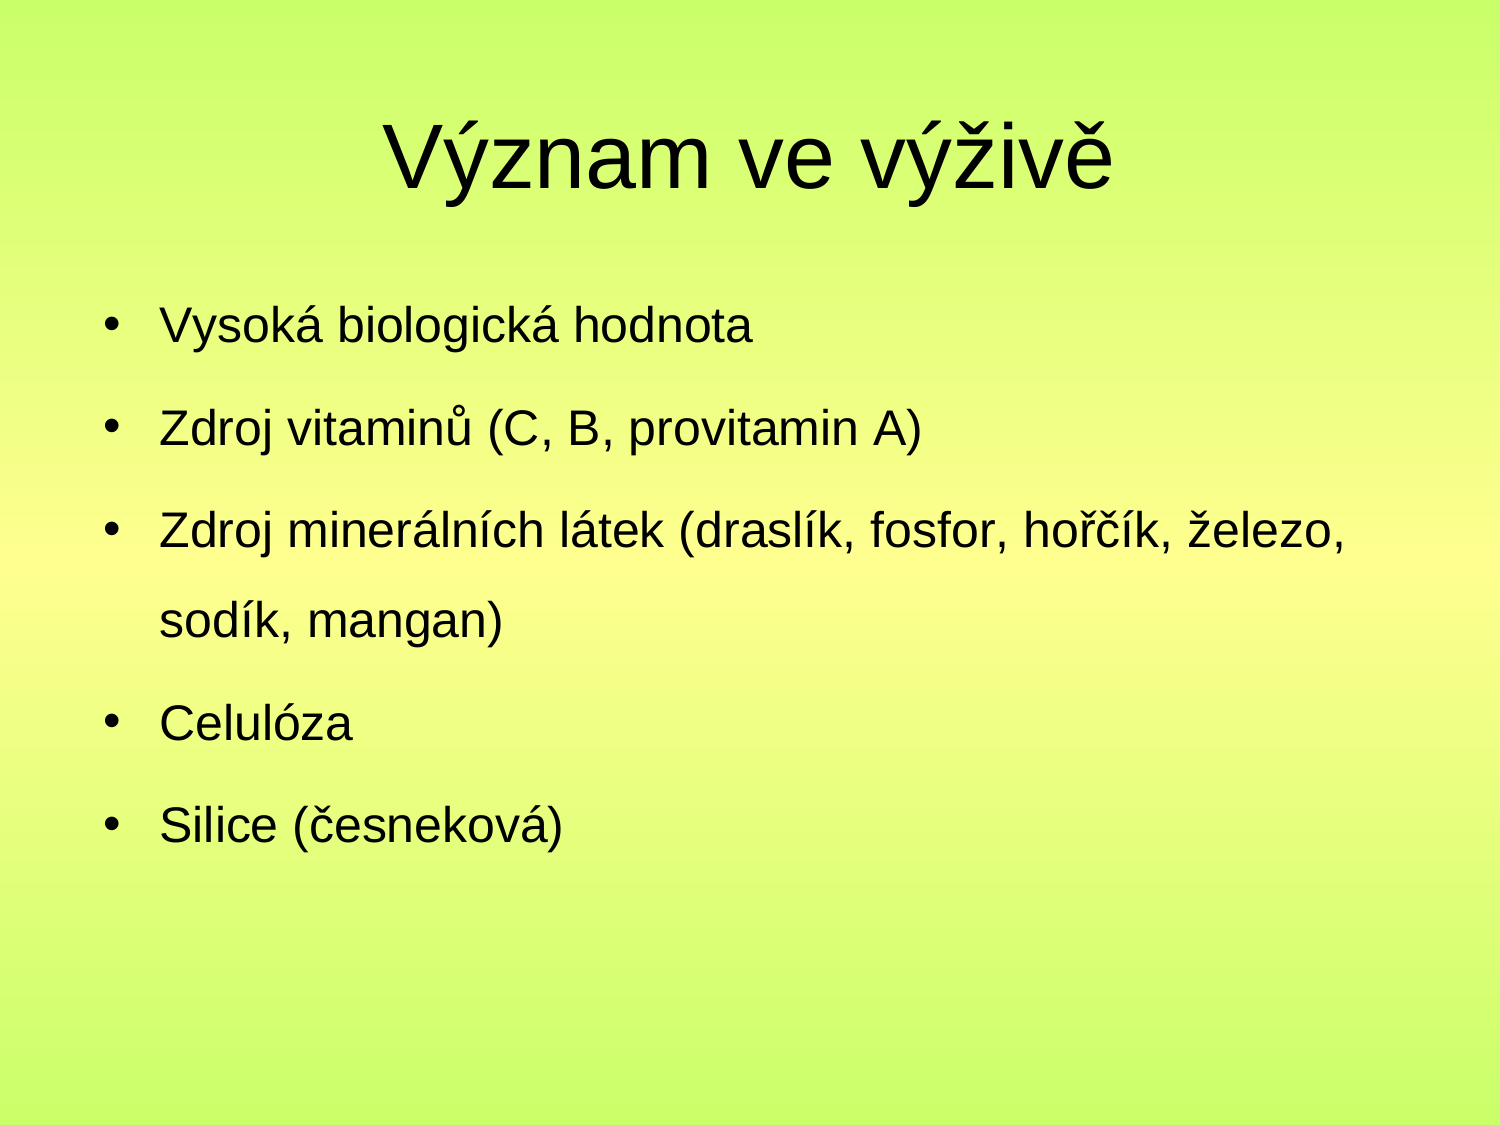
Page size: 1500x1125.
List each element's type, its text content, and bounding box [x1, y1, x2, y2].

title Význam ve výživě [112, 89, 1388, 215]
list Vysoká biologická hodnota Zdroj vitaminů (C, B, provitamin A) Zdroj minerálních látek (draslík, fosfor, hořčík, železo, sodík, mangan) Celulóza Silice (česneková) [88, 255, 1378, 1125]
